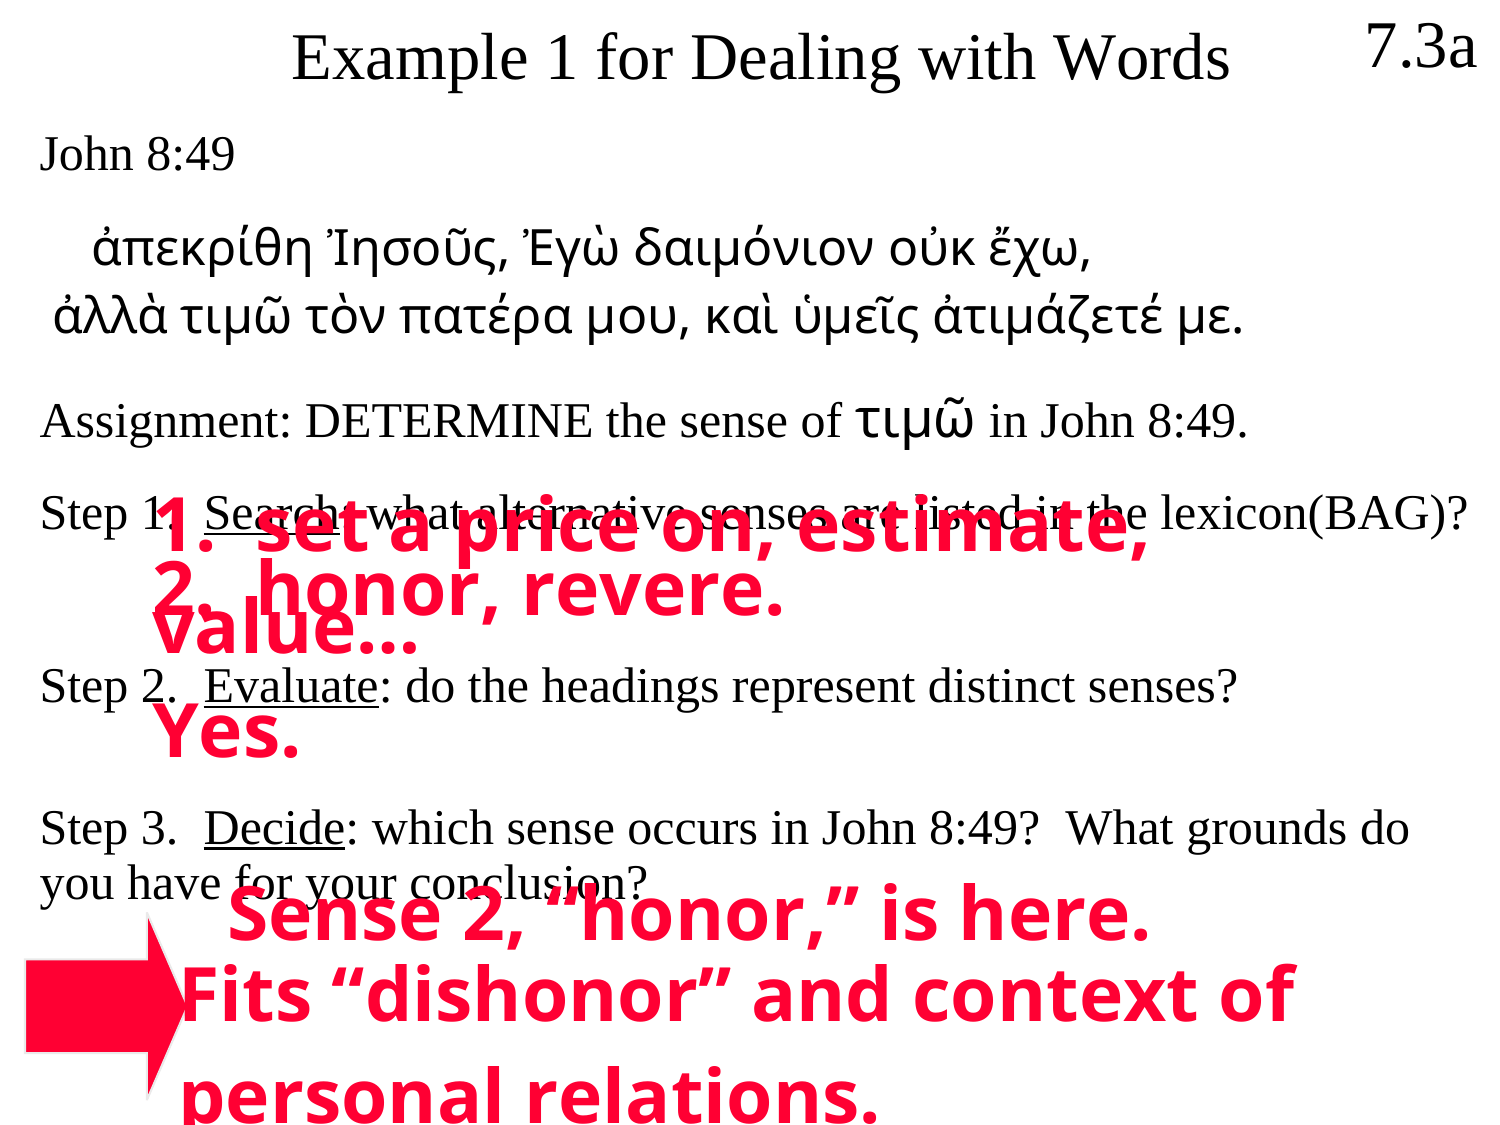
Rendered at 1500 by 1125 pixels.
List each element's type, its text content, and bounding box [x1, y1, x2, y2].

text_box 7.3a [1350, 0, 1500, 90]
text_box Yes. [137, 669, 363, 788]
text_box Fits “dishonor” and context of personal relations. [163, 933, 1500, 1125]
text_box 2. honor, revere. [137, 527, 1101, 645]
text_box [24, 912, 163, 1101]
text_box Example 1 for Dealing with Words John 8:49 ἀπεκρίθη Ἰησοῦς, Ἐγὼ δαιμόνιον οὐκ ἔχω, ἀλλὰ τιμῶ τὸν πατέρα μου, καὶ ὑμεῖς ἀτιμάζετέ με. Assignment: DETERMINE the sense of τιμῶ in John 8:49. Step 1. Search: what alternative senses are listed in the lexicon(BAG)? Step 2. Evaluate: do the headings represent distinct senses? Step 3. Decide: which sense occurs in John 8:49? What grounds do you have for your conclusion? [24, 12, 1500, 919]
text_box 1. set a price on, estimate, value… [137, 463, 1426, 684]
text_box Sense 2, “honor,” is here. [212, 852, 1238, 933]
